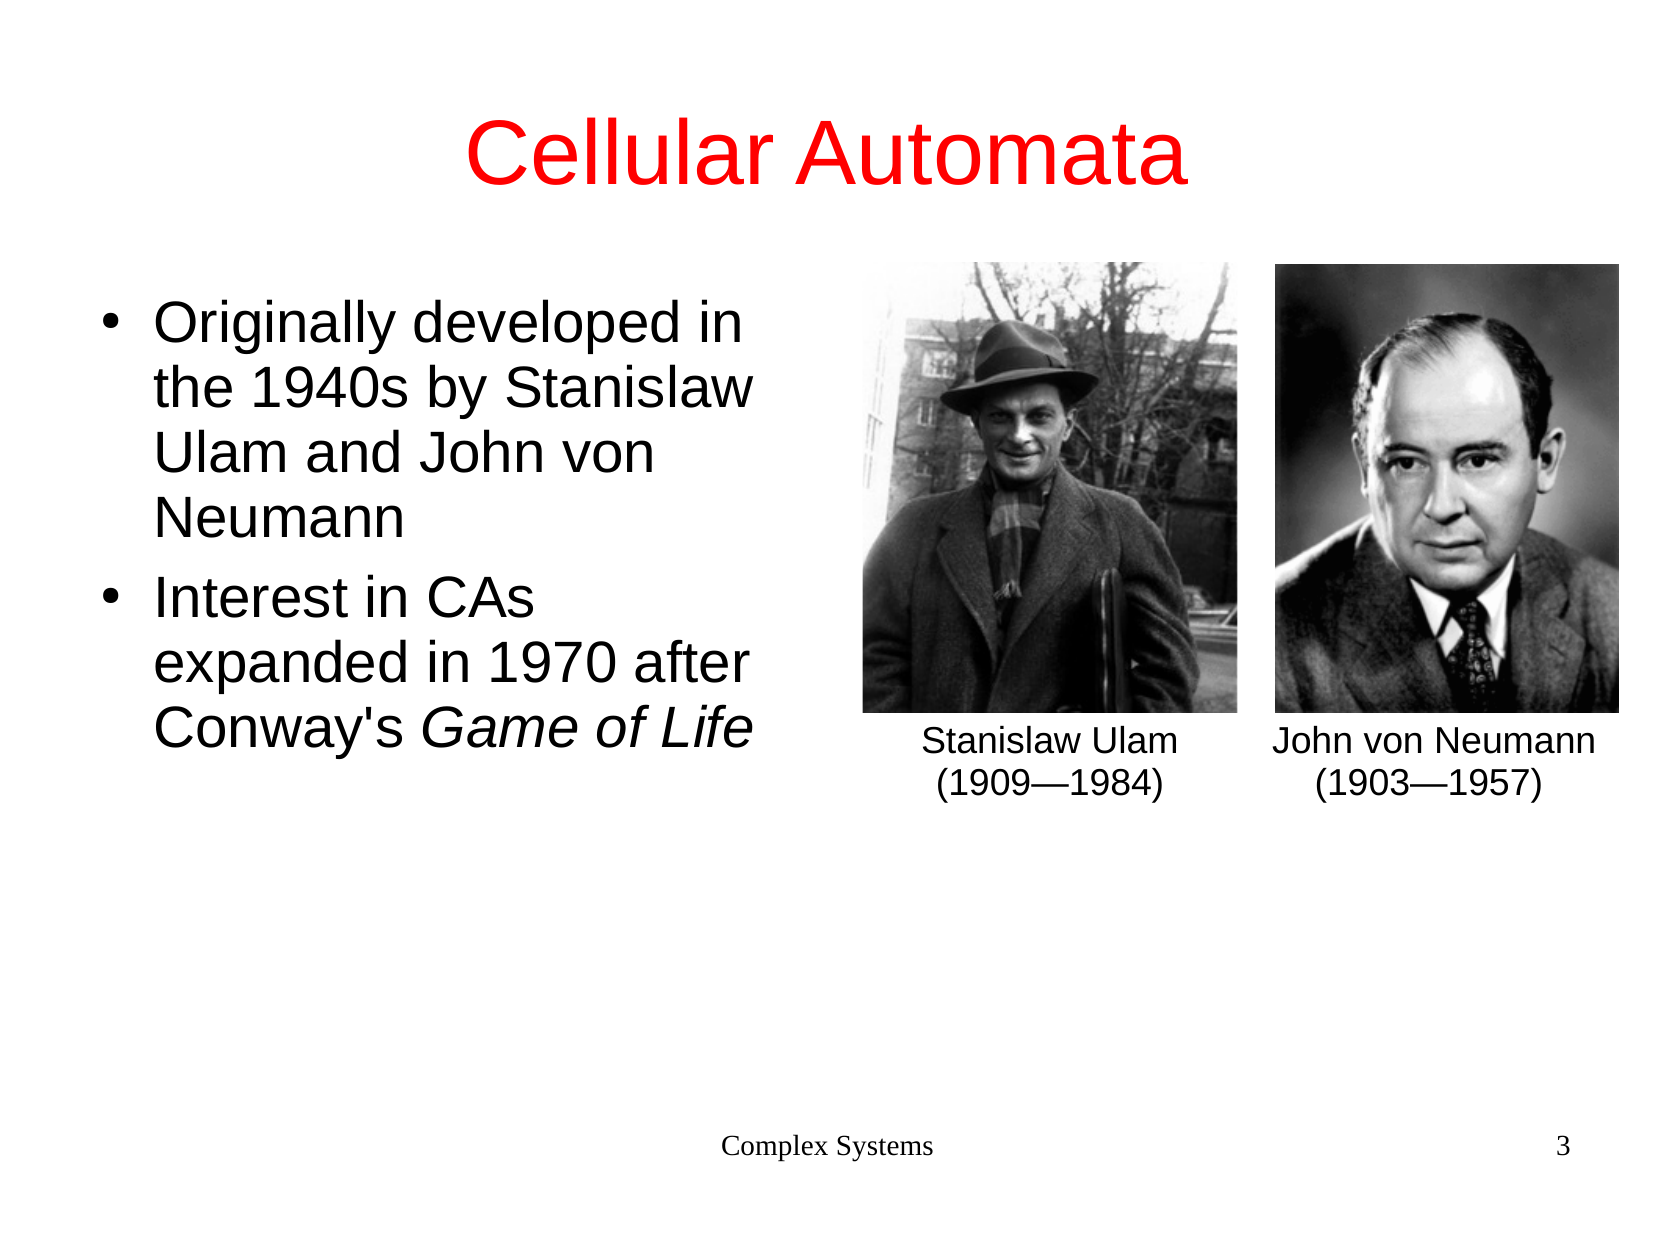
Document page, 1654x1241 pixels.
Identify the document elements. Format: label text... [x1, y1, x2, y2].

picture [862, 262, 1238, 713]
title Cellular Automata [82, 49, 1571, 257]
text_box John von Neumann (1903—1957) [1257, 712, 1633, 812]
list Originally developed in the 1940s by Stanislaw Ulam and John von Neumann Interest in CAs expanded in 1970 after Conway's Game of Life [82, 290, 809, 1109]
picture [1275, 264, 1619, 713]
text_box Stanislaw Ulam (1909—1984) [862, 713, 1238, 812]
